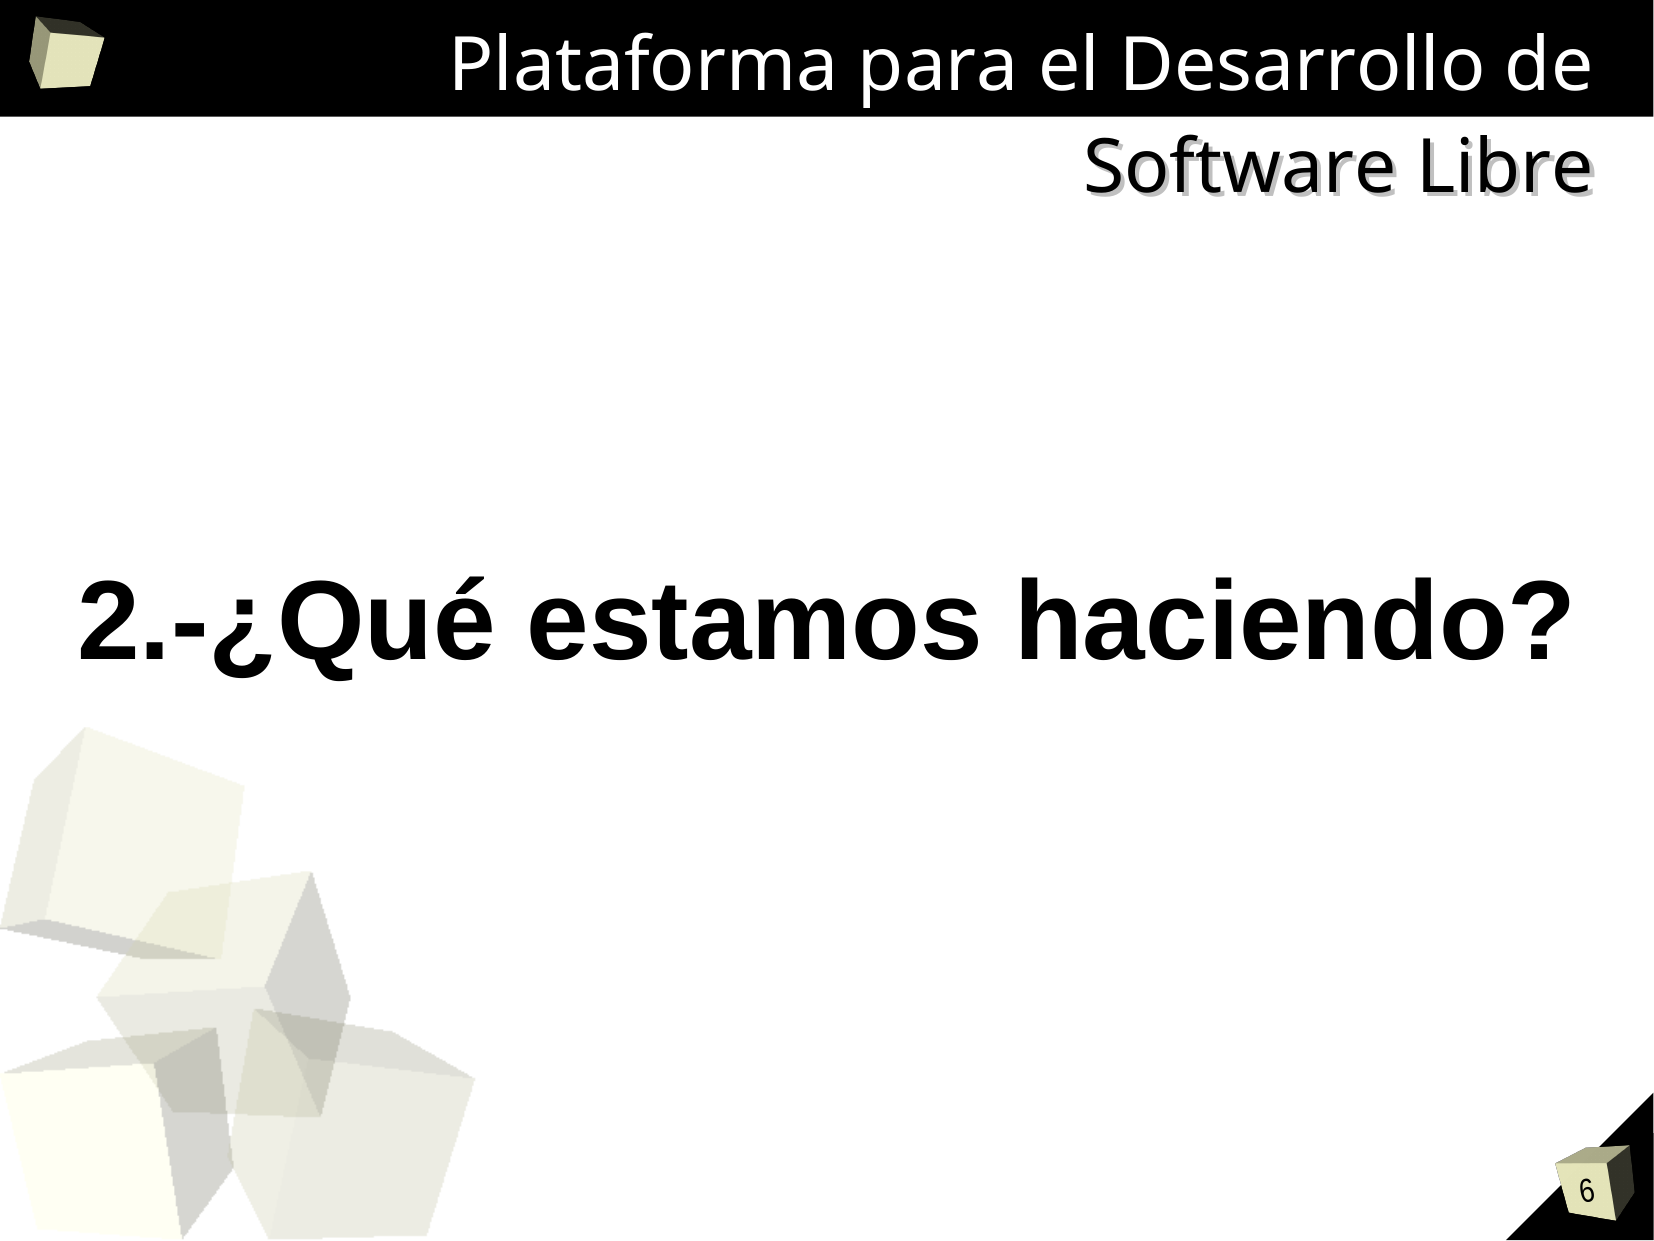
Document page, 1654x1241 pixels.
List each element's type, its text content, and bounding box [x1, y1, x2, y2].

title Plataforma para el Desarrollo de Software Libre [118, 24, 1595, 177]
picture [0, 726, 477, 1241]
subtitle 2.-¿Qué estamos haciendo? [44, 177, 1611, 1214]
